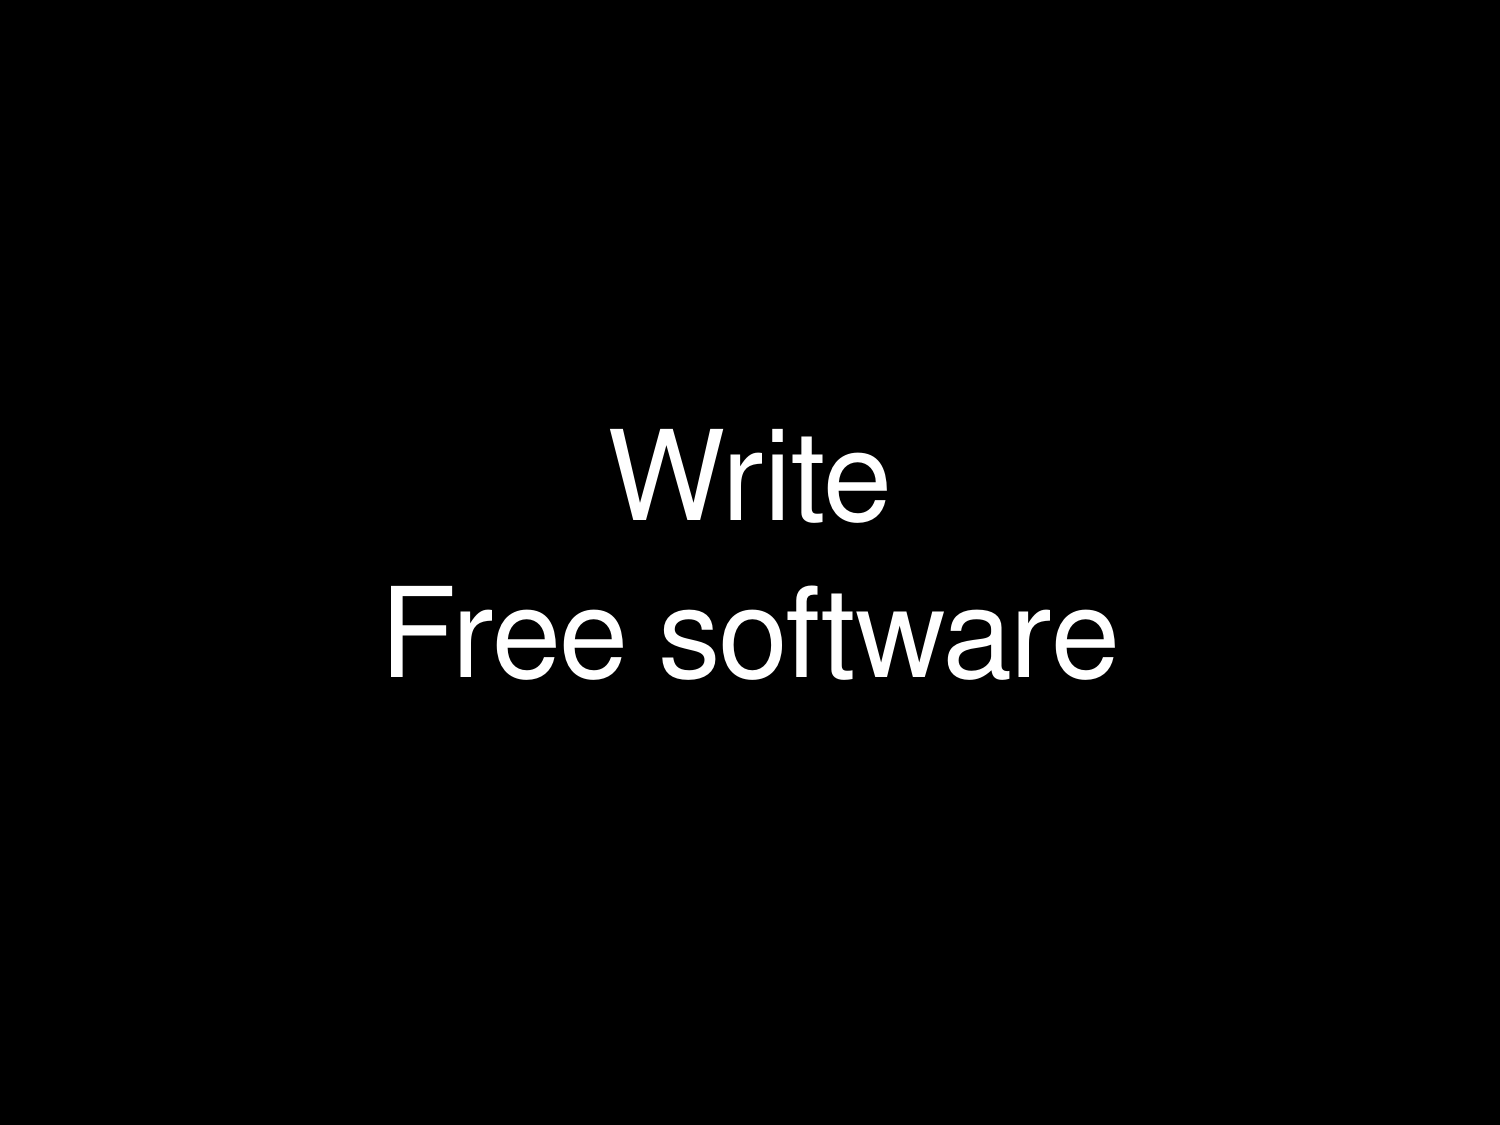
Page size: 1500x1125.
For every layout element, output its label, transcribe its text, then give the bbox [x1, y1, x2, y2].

text_box Write Free software [229, 194, 1271, 931]
